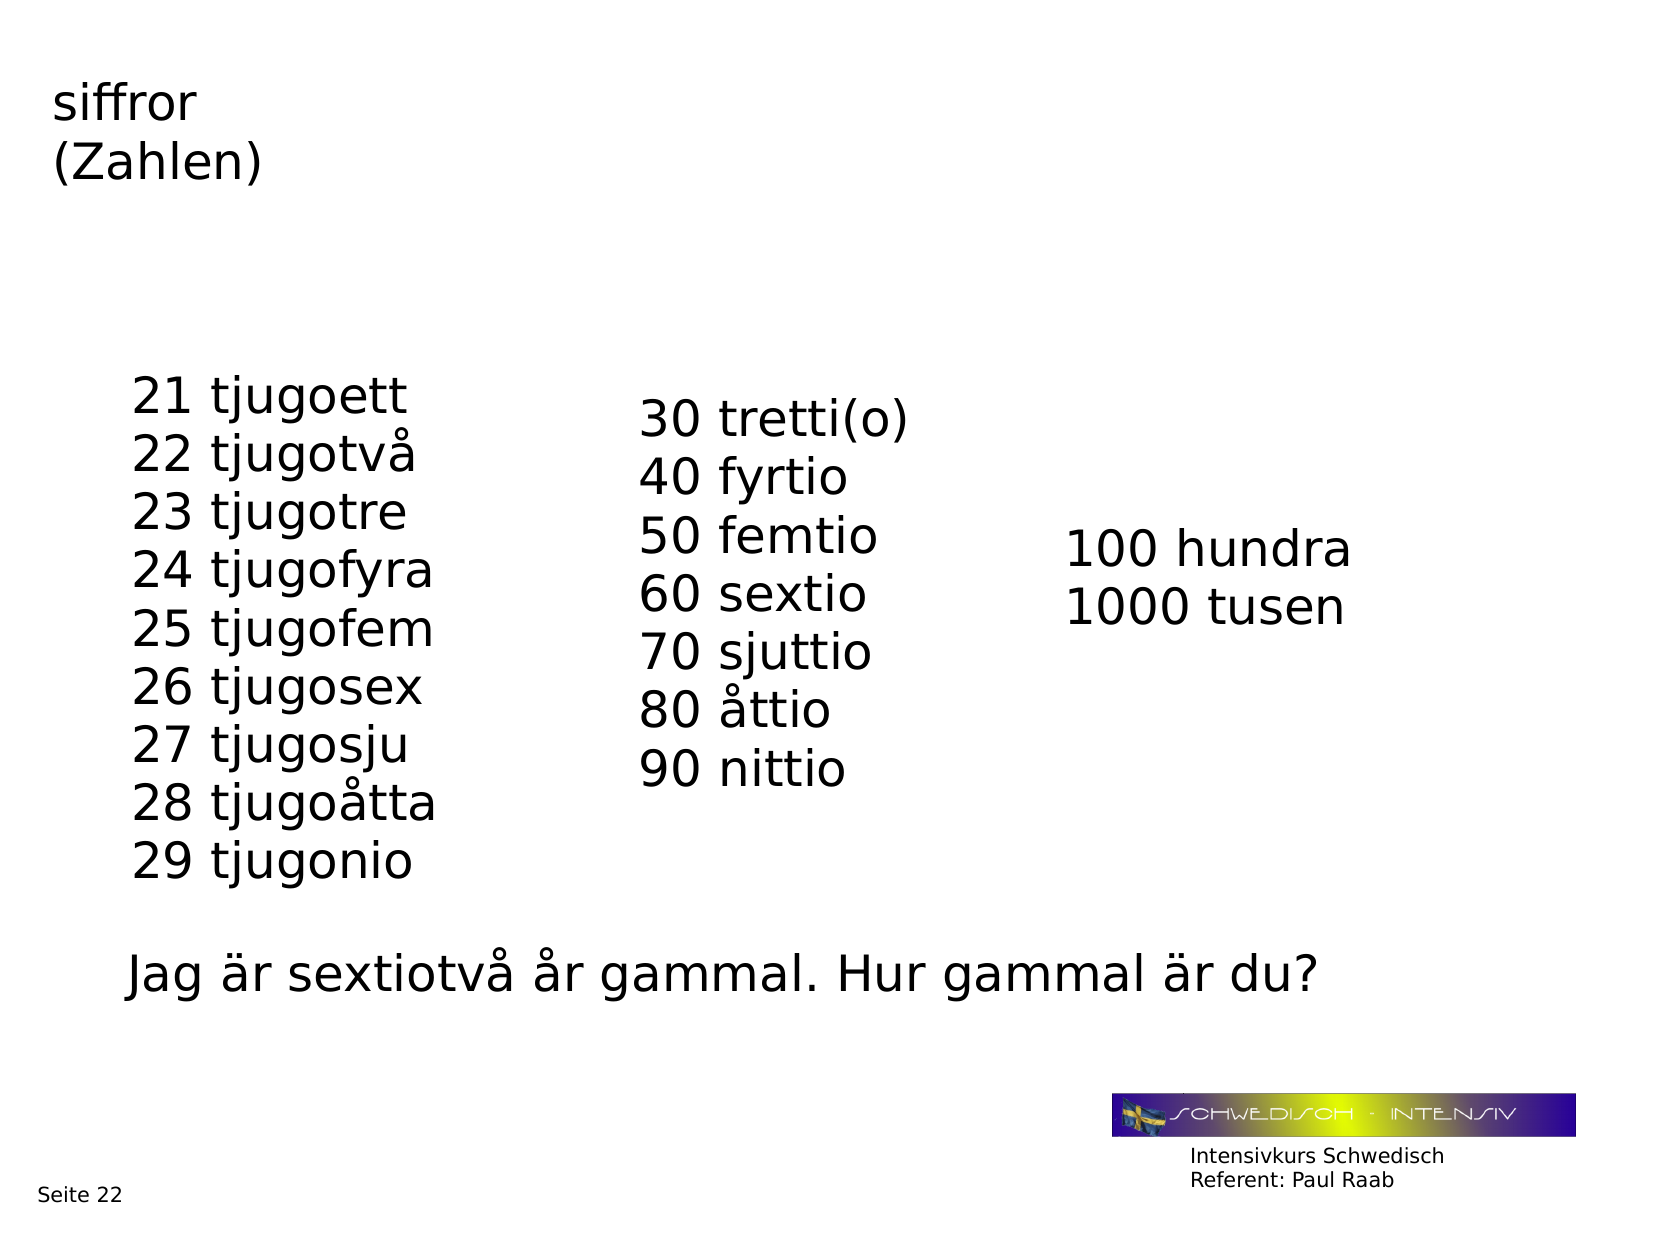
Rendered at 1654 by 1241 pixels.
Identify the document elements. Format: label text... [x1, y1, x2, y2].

text_box 21 tjugoett 22 tjugotvå 23 tjugotre 24 tjugofyra 25 tjugofem 26 tjugosex 27 tjugosju 28 tjugoåtta 29 tjugonio [116, 359, 490, 899]
text_box Jag är sextiotvå år gammal. Hur gammal är du? [112, 937, 1388, 1011]
text_box 100 hundra 1000 tusen [1049, 512, 1488, 644]
text_box siffror (Zahlen) [37, 67, 976, 199]
text_box 30 tretti(o) 40 fyrtio 50 femtio 60 sextio 70 sjuttio 80 åttio 90 nittio [624, 382, 939, 806]
picture [1112, 1093, 1576, 1137]
